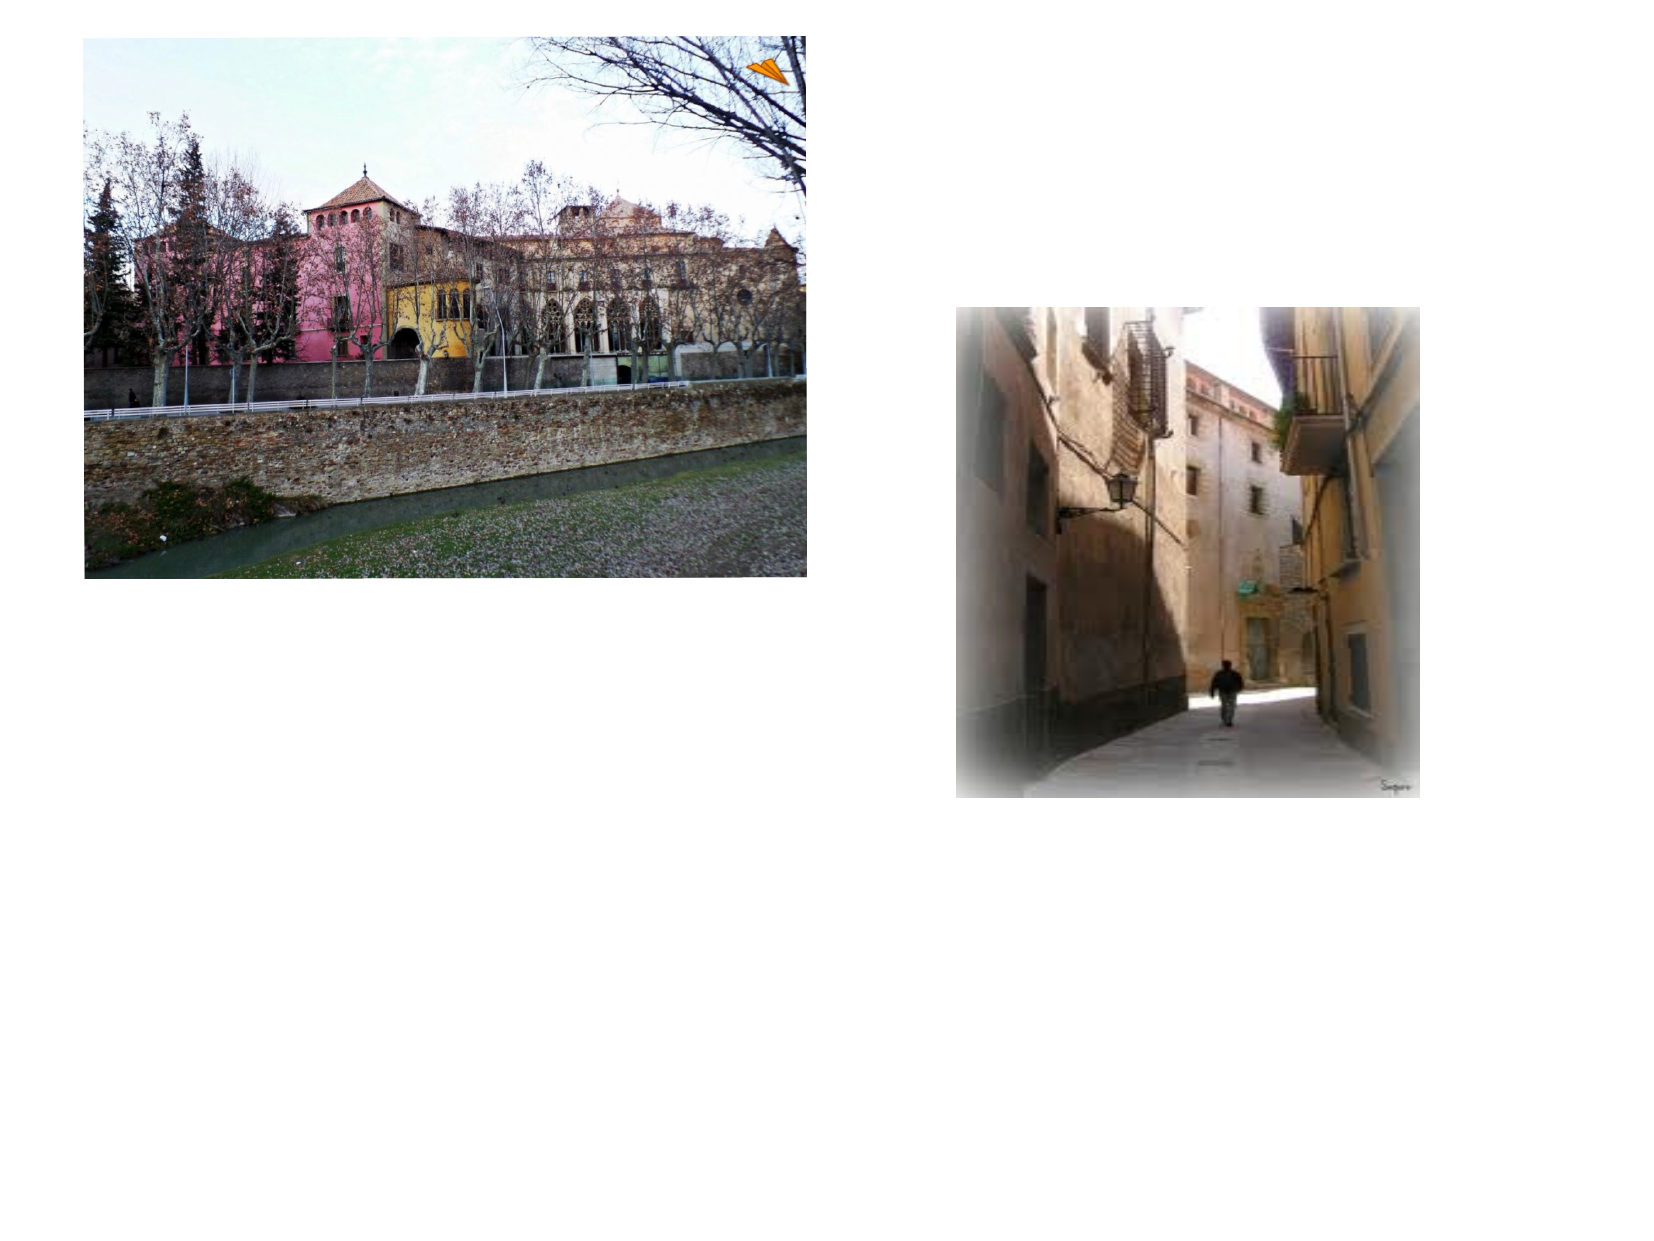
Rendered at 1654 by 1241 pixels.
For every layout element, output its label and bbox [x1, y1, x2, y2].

picture [956, 307, 1420, 798]
picture [82, 35, 807, 579]
